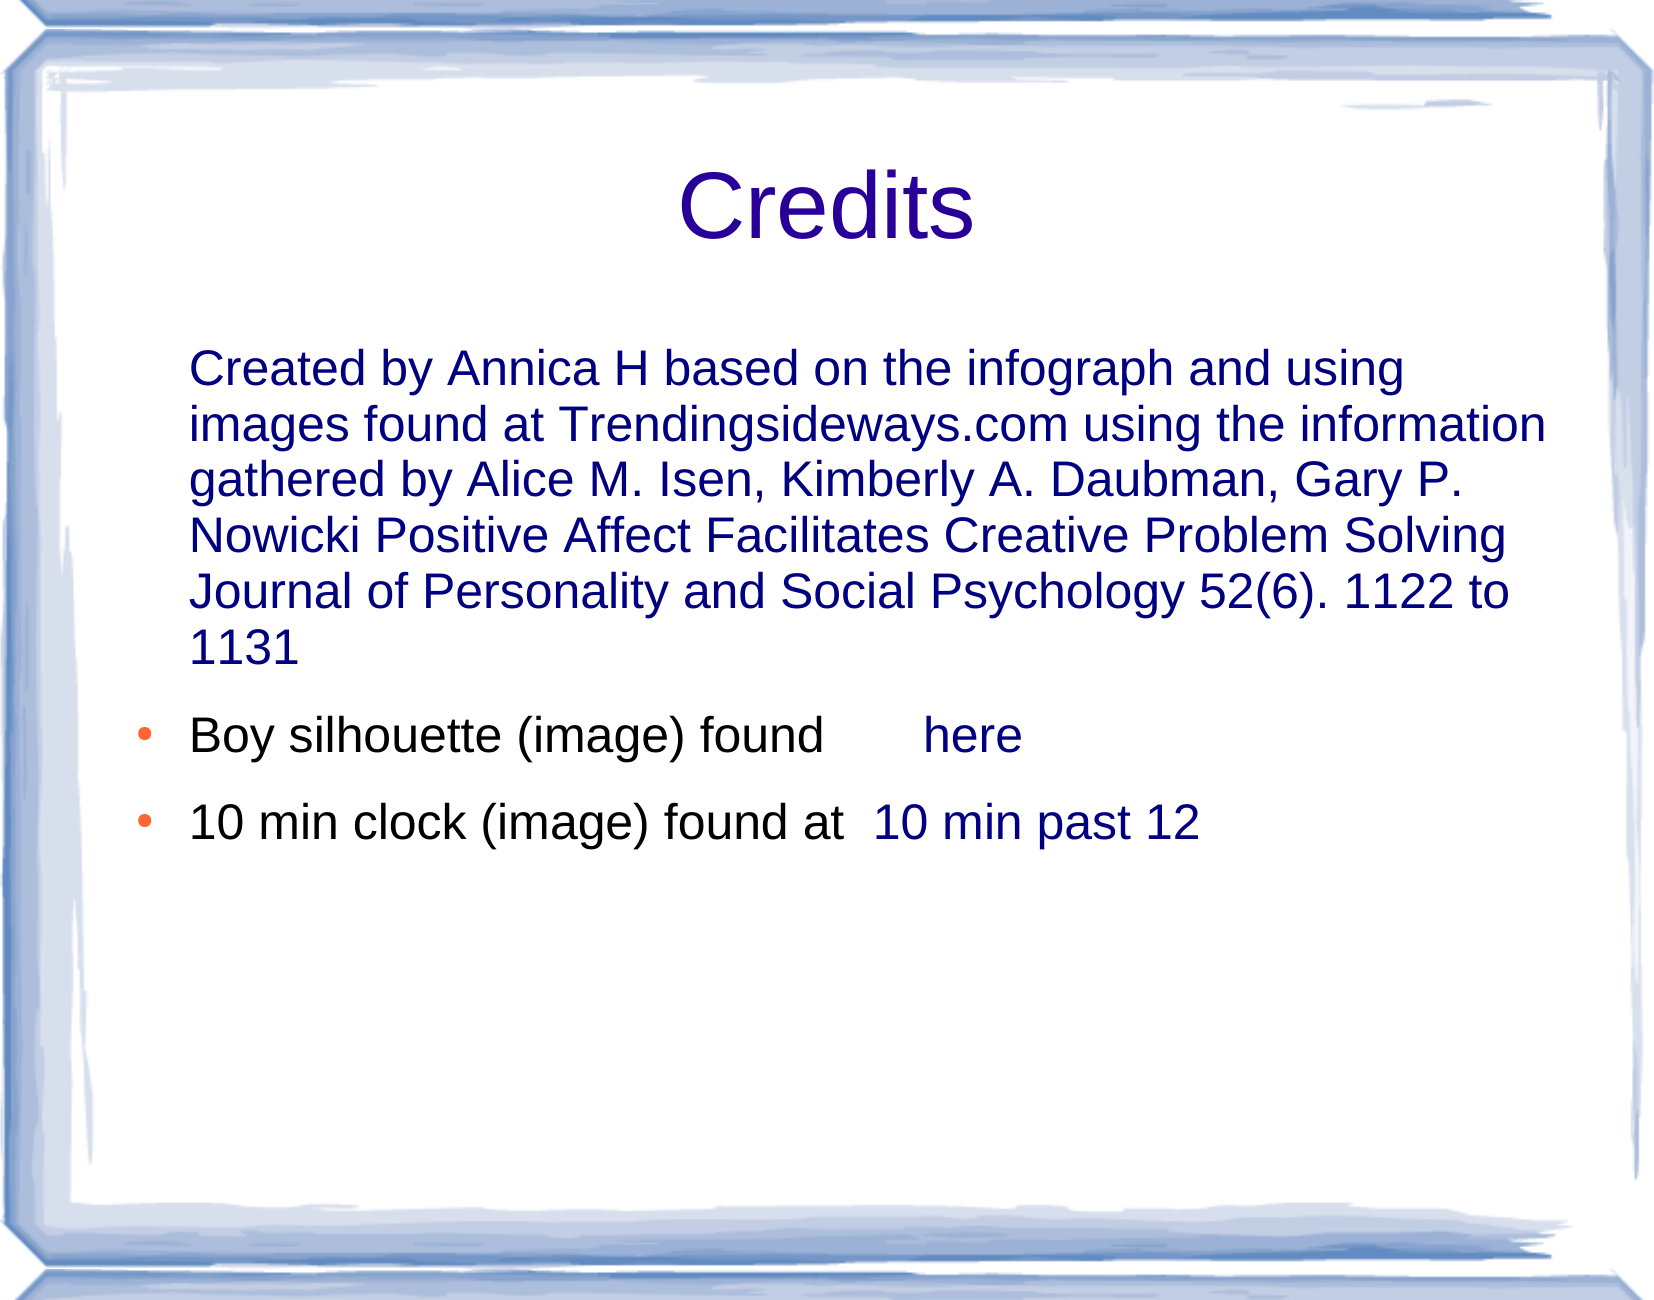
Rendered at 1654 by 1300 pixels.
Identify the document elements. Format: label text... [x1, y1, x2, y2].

list Created by Annica H based on the infograph and using images found at Trendingsideways.com using the information gathered by Alice M. Isen, Kimberly A. Daubman, Gary P. Nowicki Positive Affect Facilitates Creative Problem Solving Journal of Personality and Social Psychology 52(6). 1122 to 1131 Boy silhouette (image) found here 10 min clock (image) found at 10 min past 12 [118, 340, 1571, 1052]
title Credits [106, 108, 1548, 303]
picture [0, 0, 1654, 1300]
